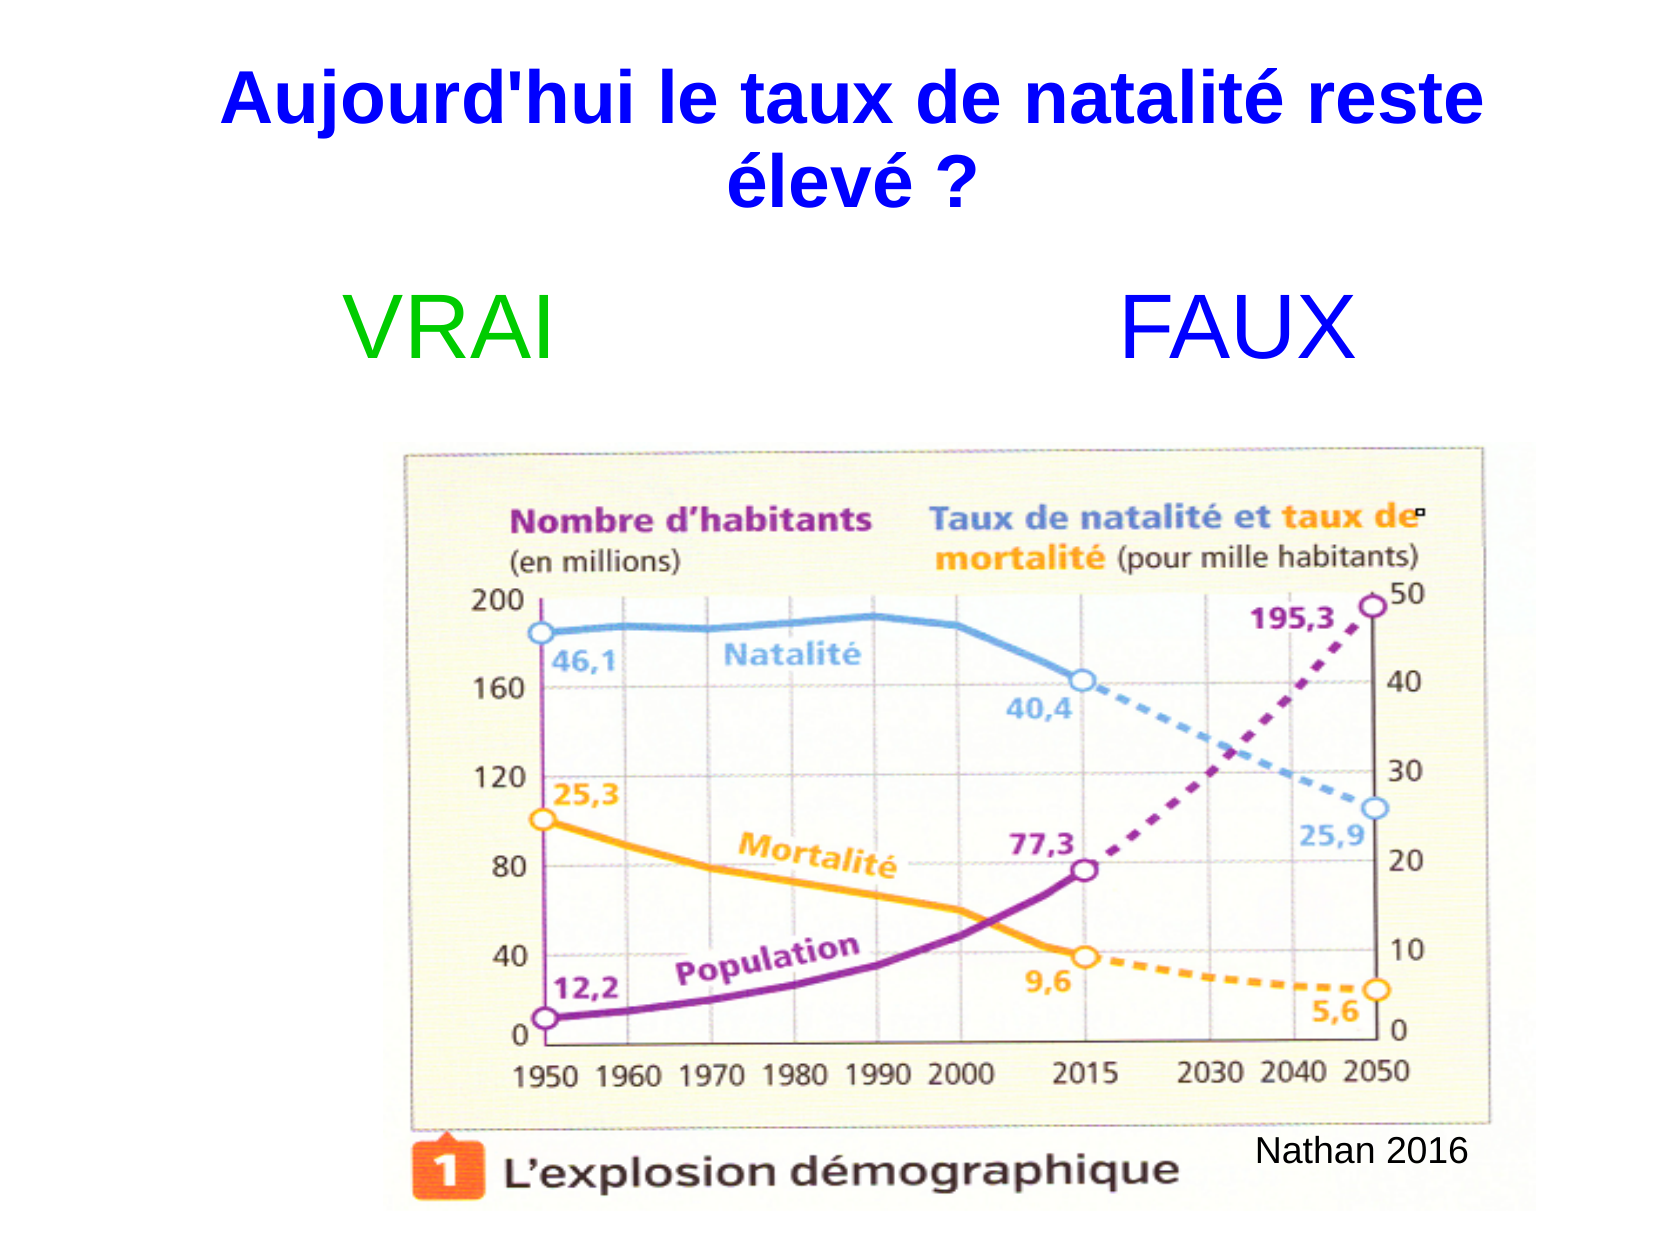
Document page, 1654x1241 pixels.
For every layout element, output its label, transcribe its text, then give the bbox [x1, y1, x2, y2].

title VRAI FAUX [106, 274, 1595, 482]
title Aujourd'hui le taux de natalité reste élevé ? [82, 29, 1625, 250]
picture [383, 442, 1536, 1211]
text_box Nathan 2016 [1240, 1122, 1565, 1179]
